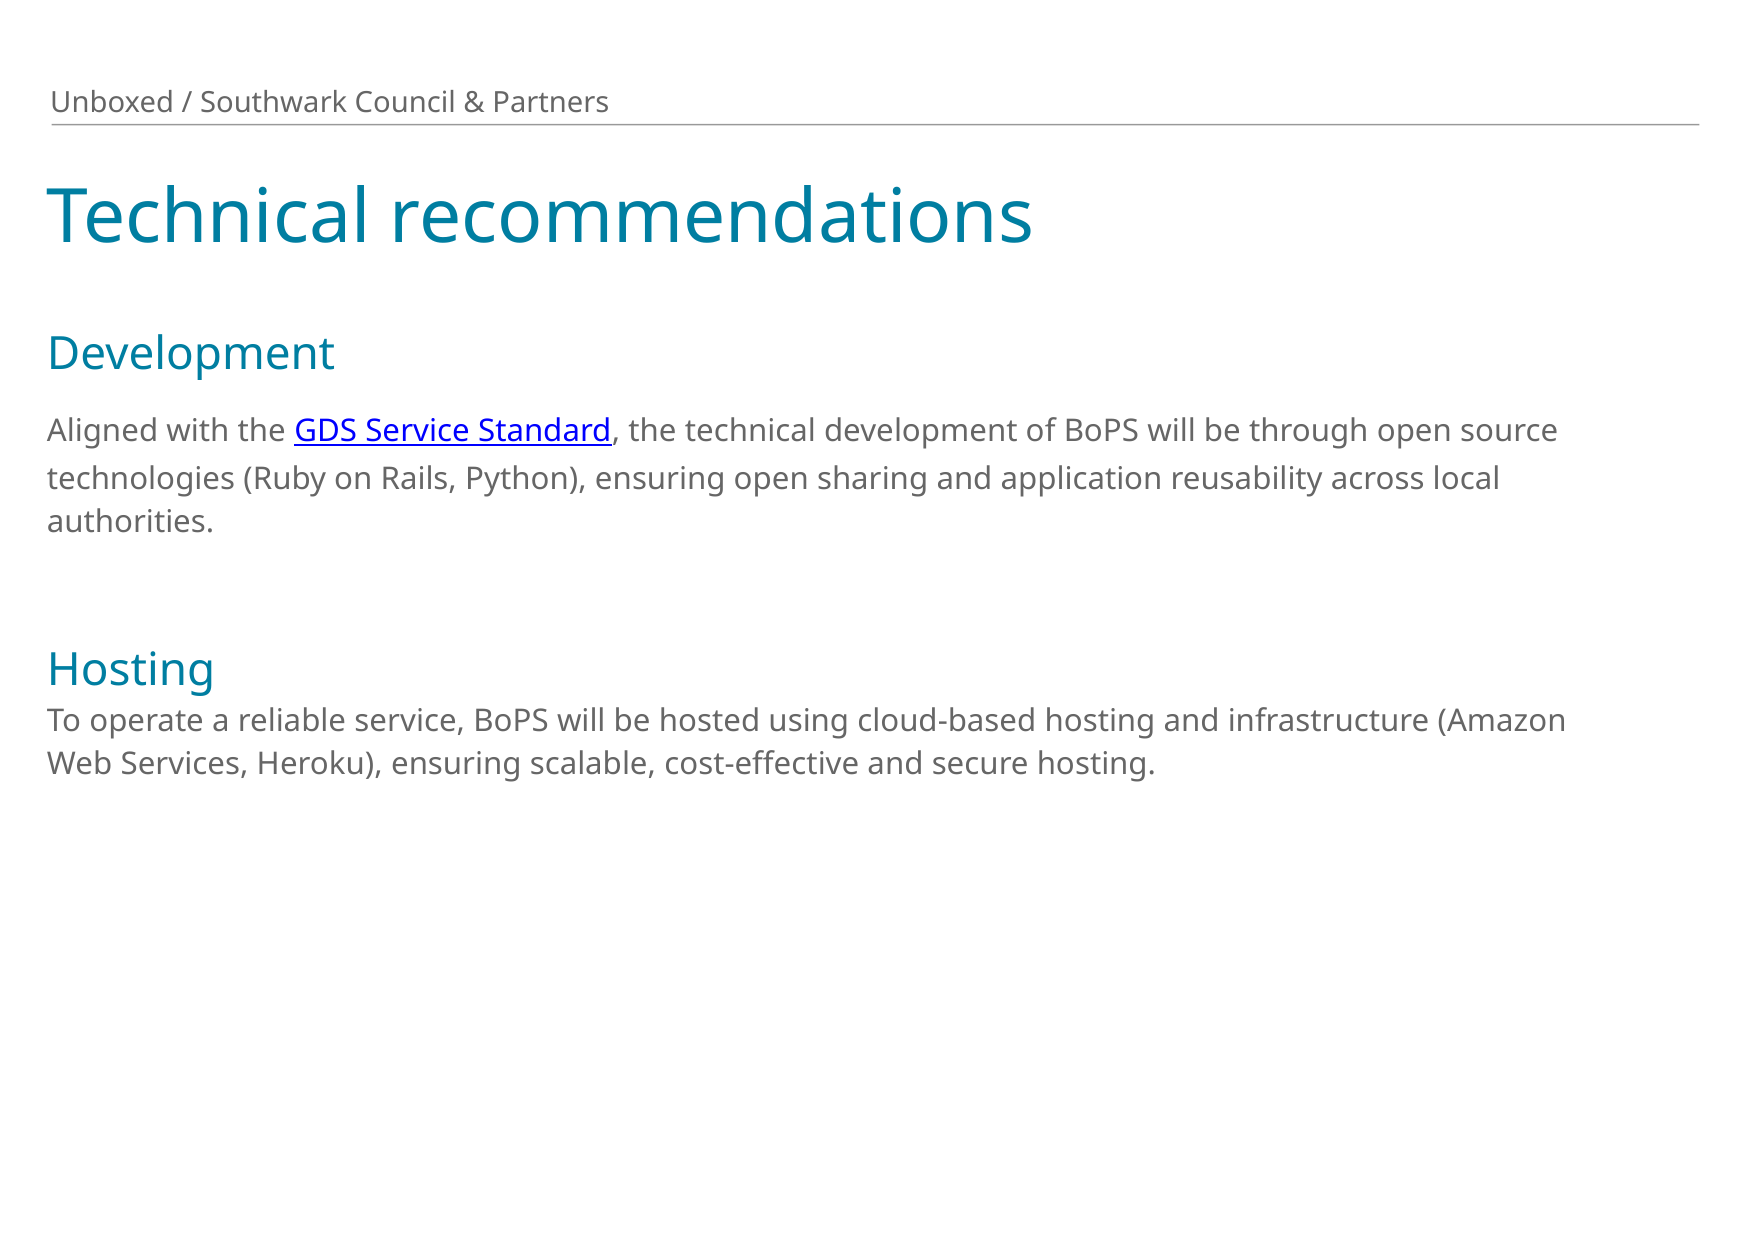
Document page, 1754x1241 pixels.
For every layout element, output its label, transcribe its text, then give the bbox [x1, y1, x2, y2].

text_box Technical recommendations [29, 149, 1700, 291]
text_box Development Aligned with the GDS Service Standard, the technical development of BoPS will be through open source technologies (Ruby on Rails, Python), ensuring open sharing and application reusability across local authorities. Hosting To operate a reliable service, BoPS will be hosted using cloud-based hosting and infrastructure (Amazon Web Services, Heroku), ensuring scalable, cost-effective and secure hosting. [29, 306, 1640, 1170]
text_box Unboxed / Southwark Council & Partners [33, 65, 775, 128]
